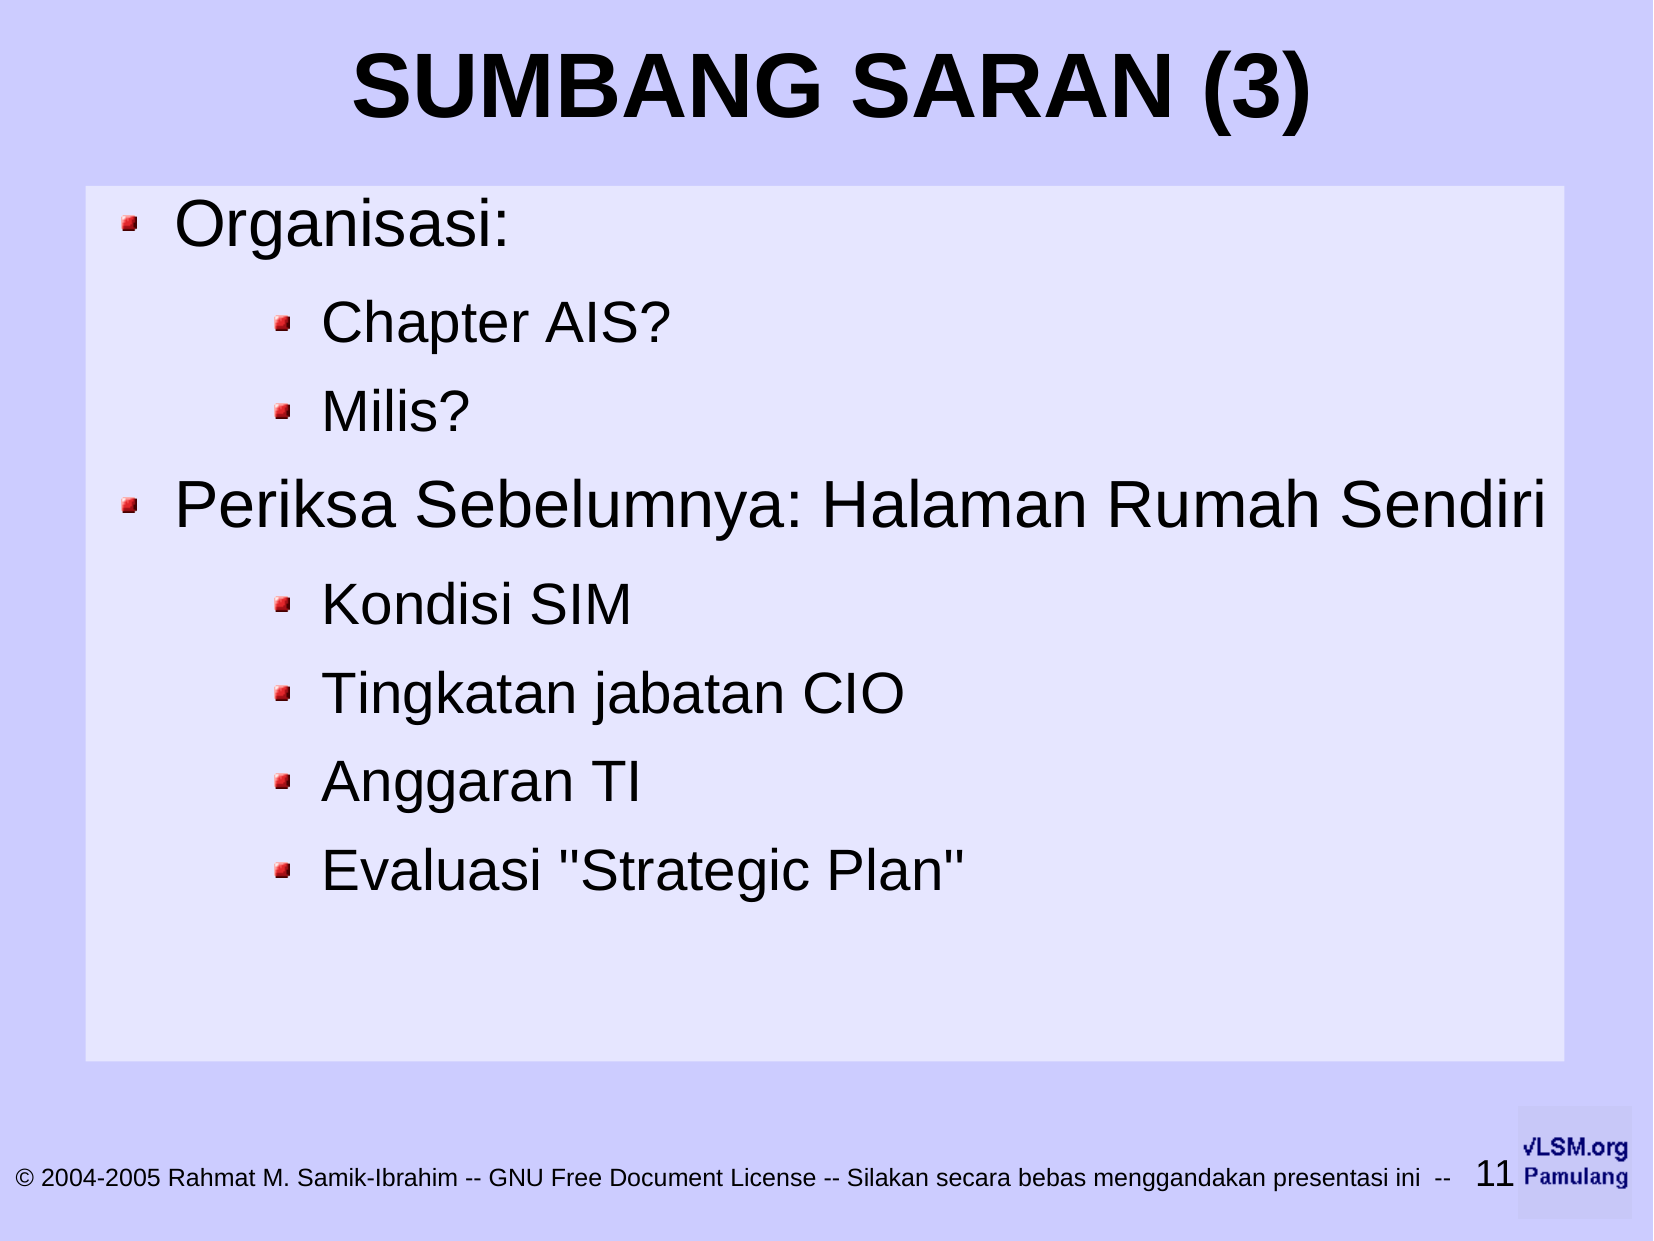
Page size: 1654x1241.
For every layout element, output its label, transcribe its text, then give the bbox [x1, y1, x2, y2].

title SUMBANG SARAN (3) [40, 31, 1625, 142]
picture [1518, 1106, 1632, 1219]
list Organisasi: Chapter AIS? Milis? Periksa Sebelumnya: Halaman Rumah Sendiri Kondisi SIM Tingkatan jabatan CIO Anggaran TI Evaluasi ''Strategic Plan'' [85, 185, 1565, 1062]
